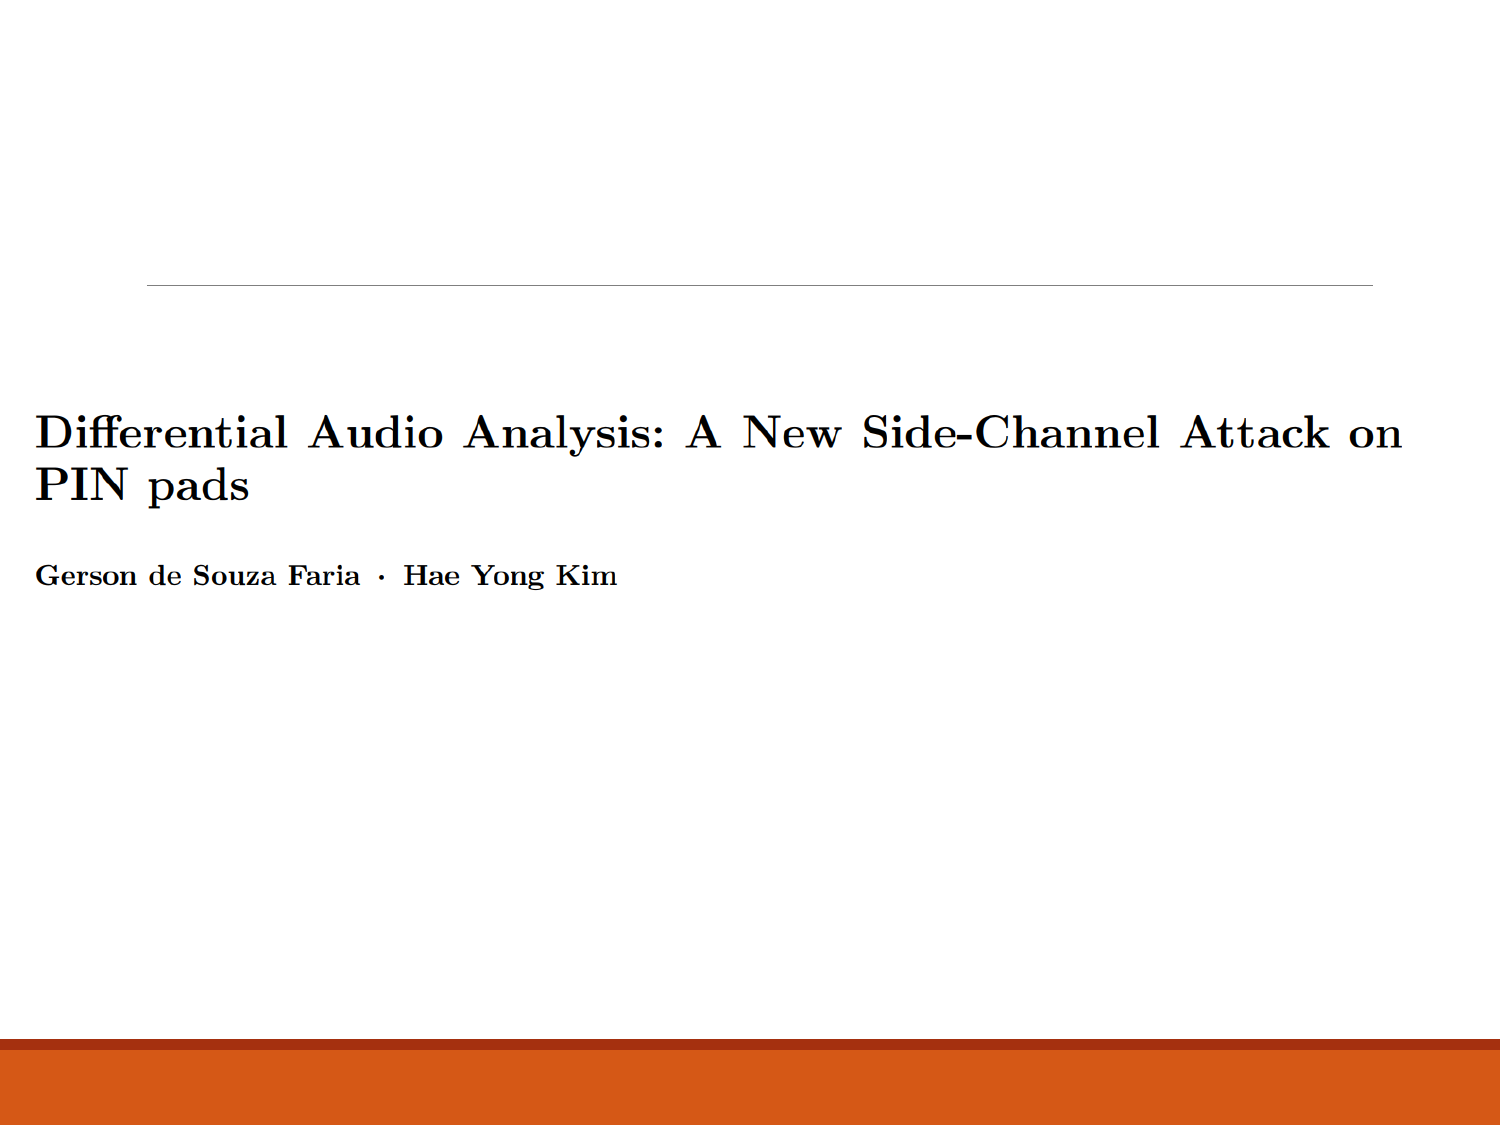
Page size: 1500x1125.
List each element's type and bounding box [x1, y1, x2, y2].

picture [0, 342, 1500, 783]
